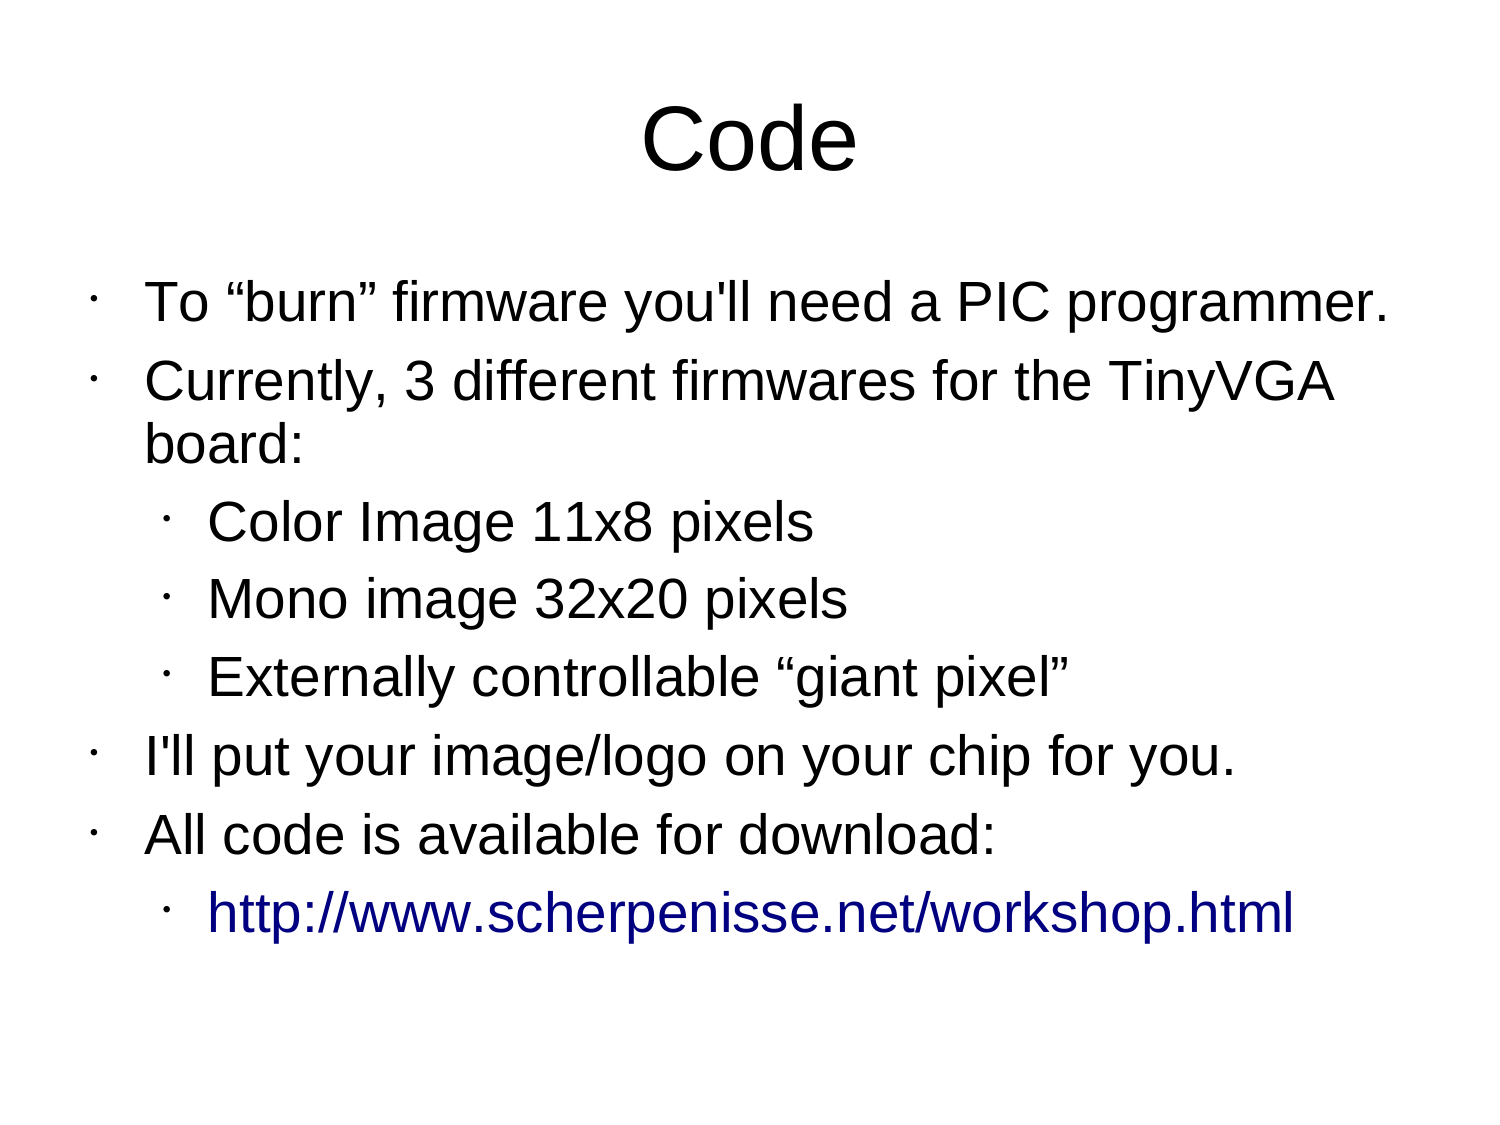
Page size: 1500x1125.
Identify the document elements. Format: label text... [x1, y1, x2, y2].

title Code [75, 37, 1426, 241]
list To “burn” firmware you'll need a PIC programmer. Currently, 3 different firmwares for the TinyVGA board: Color Image 11x8 pixels Mono image 32x20 pixels Externally controllable “giant pixel” I'll put your image/logo on your chip for you. All code is available for download: http://www.scherpenisse.net/workshop.html [75, 262, 1426, 1005]
